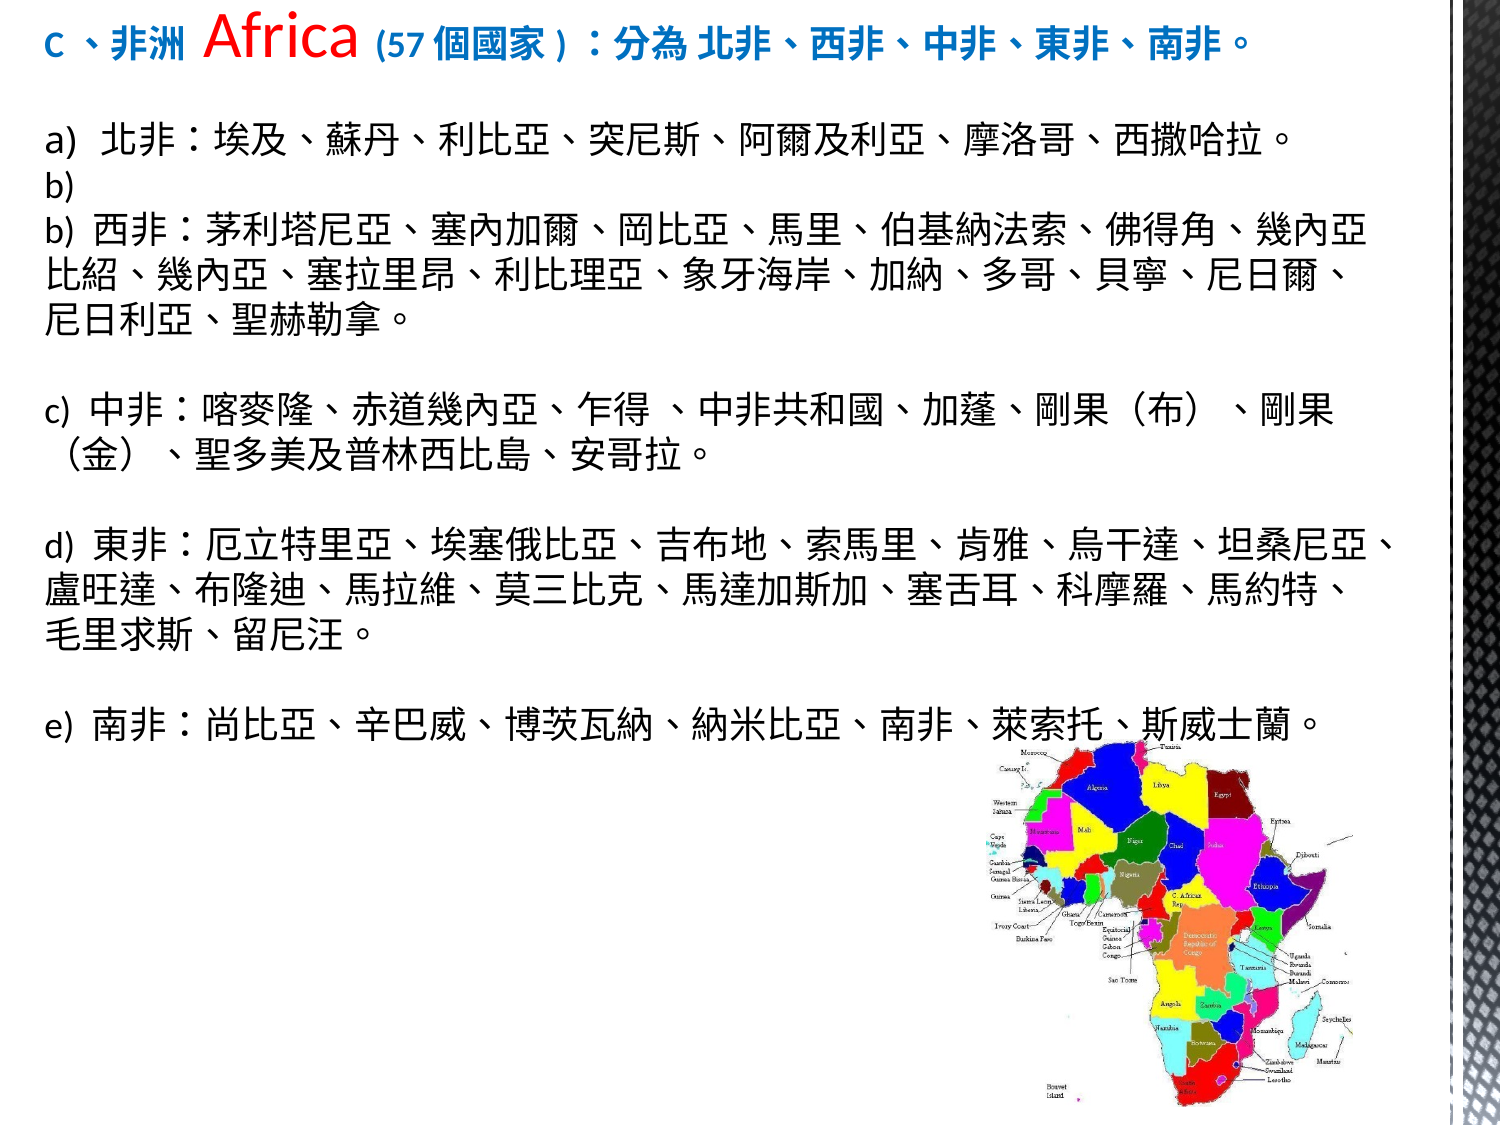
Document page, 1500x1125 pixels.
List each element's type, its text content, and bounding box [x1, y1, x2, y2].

text_box C、非洲 Africa (57個國家)：分為 北非、西非、中非、東非、南非。 北非：埃及、蘇丹、利比亞、突尼斯、阿爾及利亞、摩洛哥、西撒哈拉。 b) 西非：茅利塔尼亞、塞內加爾、岡比亞、馬里、伯基納法索、佛得角、幾內亞比紹、幾內亞、塞拉里昂、利比理亞、象牙海岸、加納、多哥、貝寧、尼日爾、尼日利亞、聖赫勒拿。 c) 中非：喀麥隆、赤道幾內亞、乍得 、中非共和國、加蓬、剛果（布）、剛果（金）、聖多美及普林西比島、安哥拉。 d) 東非：厄立特里亞、埃塞俄比亞、吉布地、索馬里、肯雅、烏干達、坦桑尼亞、盧旺達、布隆迪、馬拉維、莫三比克、馬達加斯加、塞舌耳、科摩羅、馬約特、毛里求斯、留尼汪。 e) 南非：尚比亞、辛巴威、博茨瓦納、納米比亞、南非、萊索托、斯威士蘭。 [29, 0, 1398, 799]
picture [986, 799, 1353, 1107]
